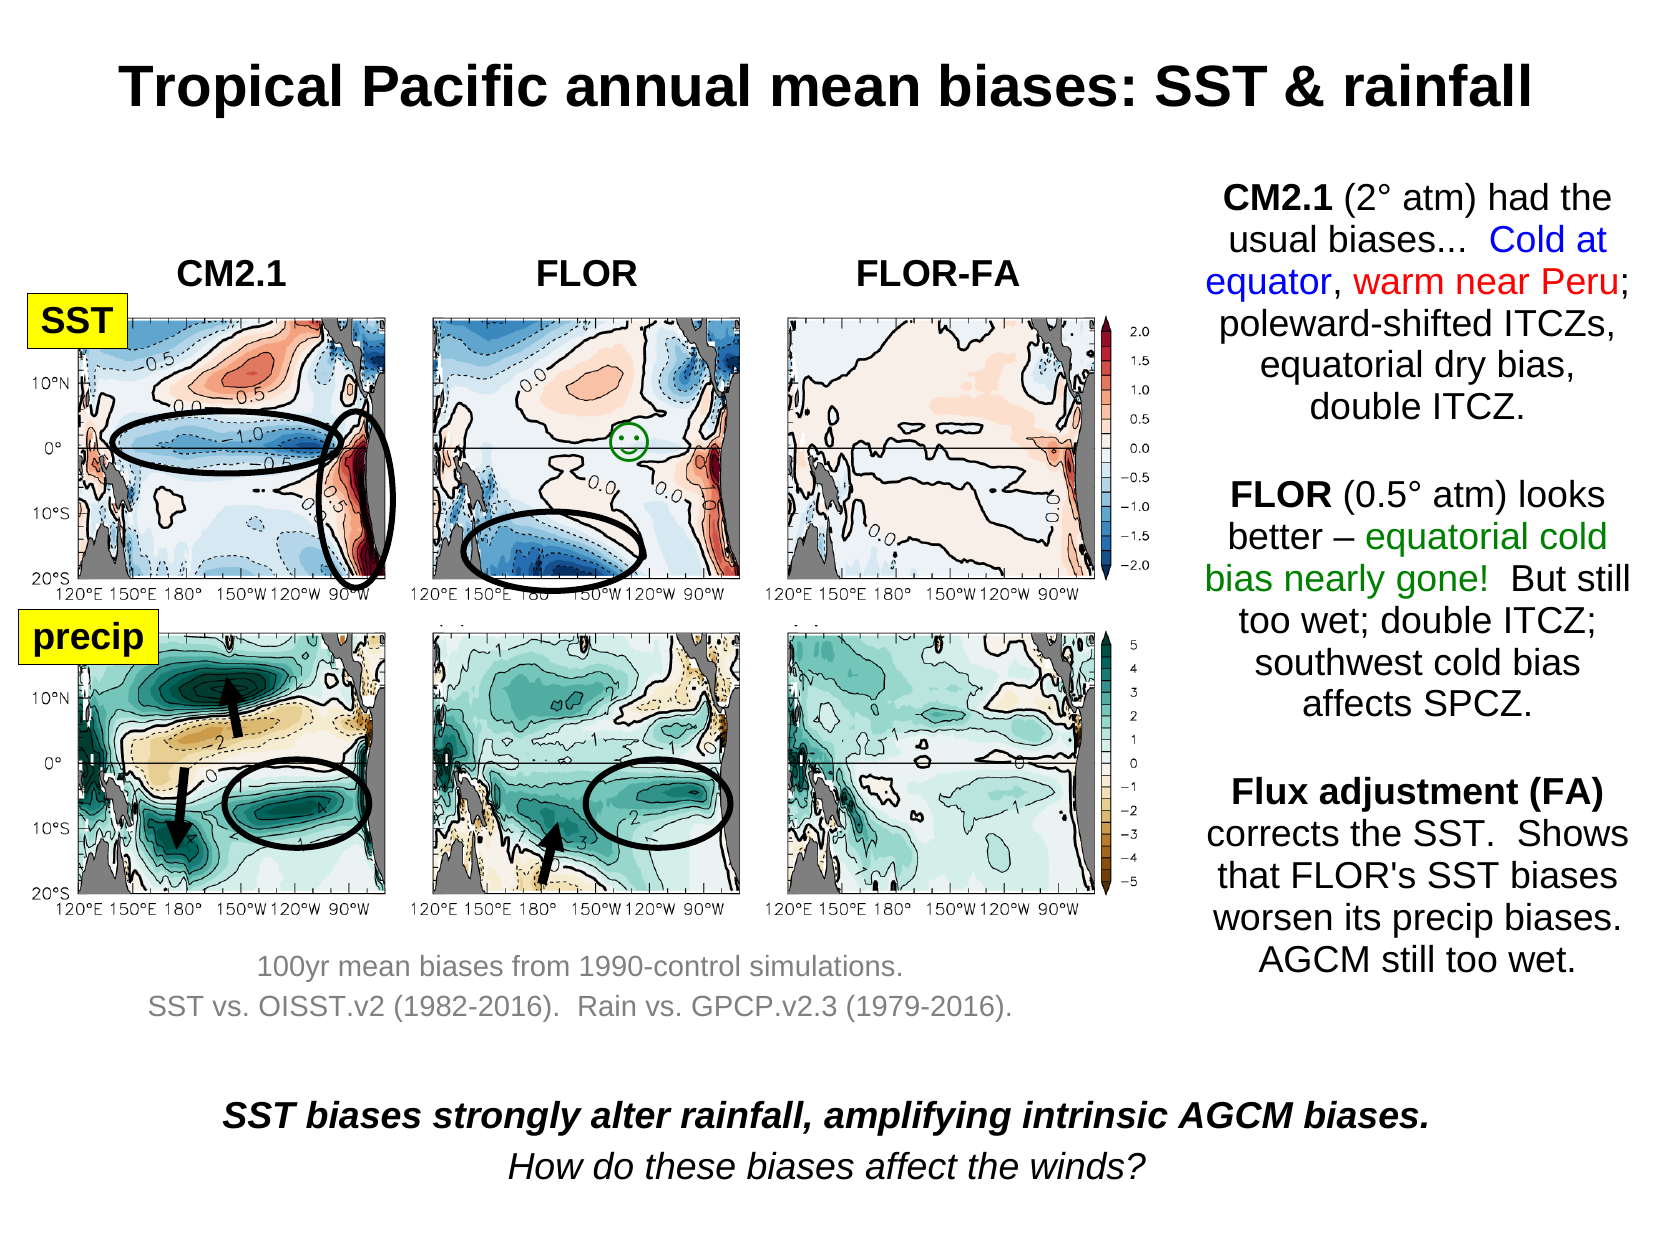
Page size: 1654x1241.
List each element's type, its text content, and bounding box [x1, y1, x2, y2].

picture [0, 184, 1172, 940]
text_box CM2.1 [162, 245, 301, 302]
text_box Tropical Pacific annual mean biases: SST & rainfall [39, 38, 1615, 119]
text_box ☺ [582, 395, 678, 484]
text_box FLOR (0.5° atm) looks better – equatorial cold bias nearly gone! But still too wet; double ITCZ; southwest cold bias affects SPCZ. [1182, 467, 1654, 732]
text_box Flux adjustment (FA) corrects the SST. Shows that FLOR's SST biases worsen its precip biases. AGCM still too wet. [1182, 764, 1654, 988]
text_box CM2.1 (2° atm) had the usual biases... Cold at equator, warm near Peru; poleward-shifted ITCZs, equatorial dry bias, double ITCZ. [1182, 170, 1654, 435]
text_box SST biases strongly alter rainfall, amplifying intrinsic AGCM biases. How do these biases affect the winds? [39, 1084, 1615, 1188]
text_box precip [18, 609, 159, 665]
text_box [78, 182, 1023, 313]
text_box SST [27, 293, 128, 349]
text_box FLOR [522, 246, 652, 302]
text_box FLOR-FA [842, 246, 1035, 302]
text_box 100yr mean biases from 1990-control simulations. SST vs. OISST.v2 (1982-2016). Rain vs. GPCP.v2.3 (1979-2016). [147, 941, 1015, 1023]
